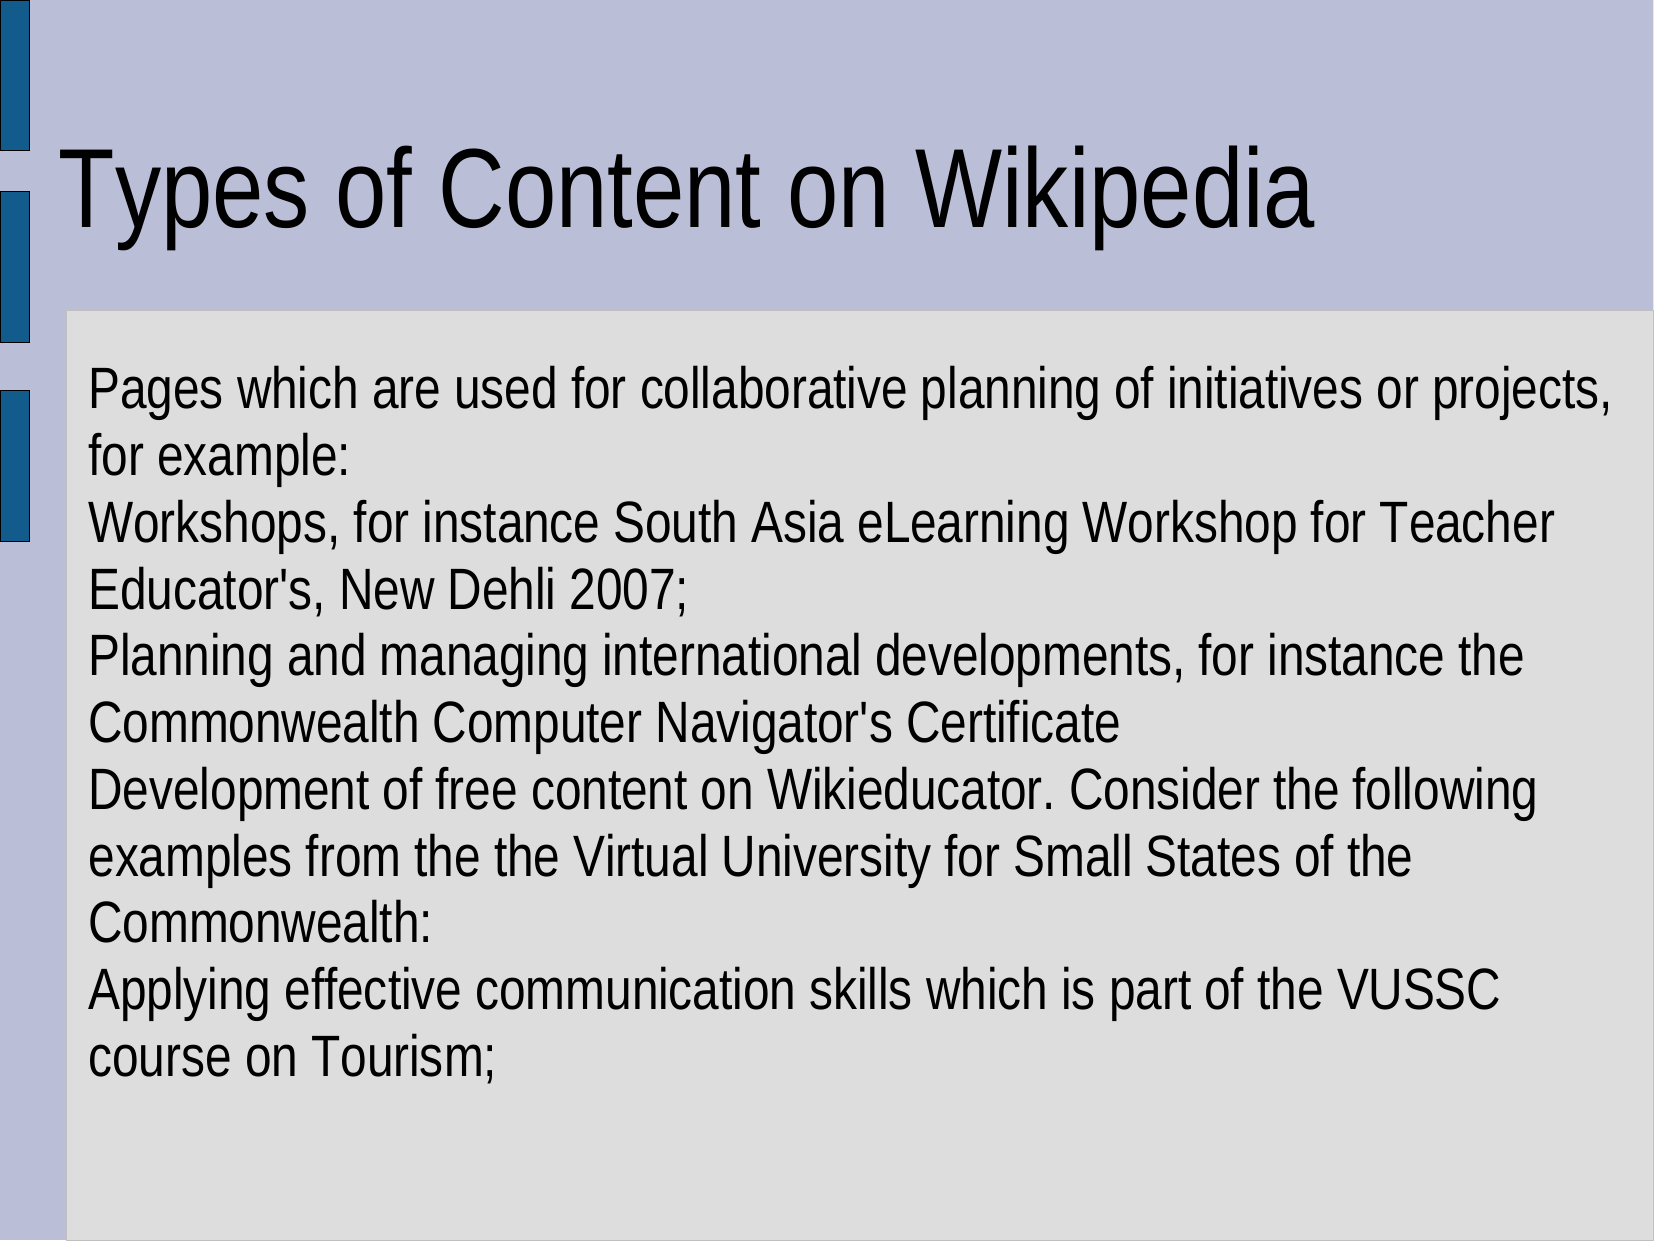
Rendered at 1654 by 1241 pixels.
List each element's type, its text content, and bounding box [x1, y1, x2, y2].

text_box Types of Content on Wikipedia [59, 122, 1625, 251]
text_box Pages which are used for collaborative planning of initiatives or projects, for example: Workshops, for instance South Asia eLearning Workshop for Teacher Educator's, New Dehli 2007; Planning and managing international developments, for instance the Commonwealth Computer Navigator's Certificate Development of free content on Wikieducator. Consider the following examples from the the Virtual University for Small States of the Commonwealth: Applying effective communication skills which is part of the VUSSC course on Tourism; [88, 354, 1632, 1226]
